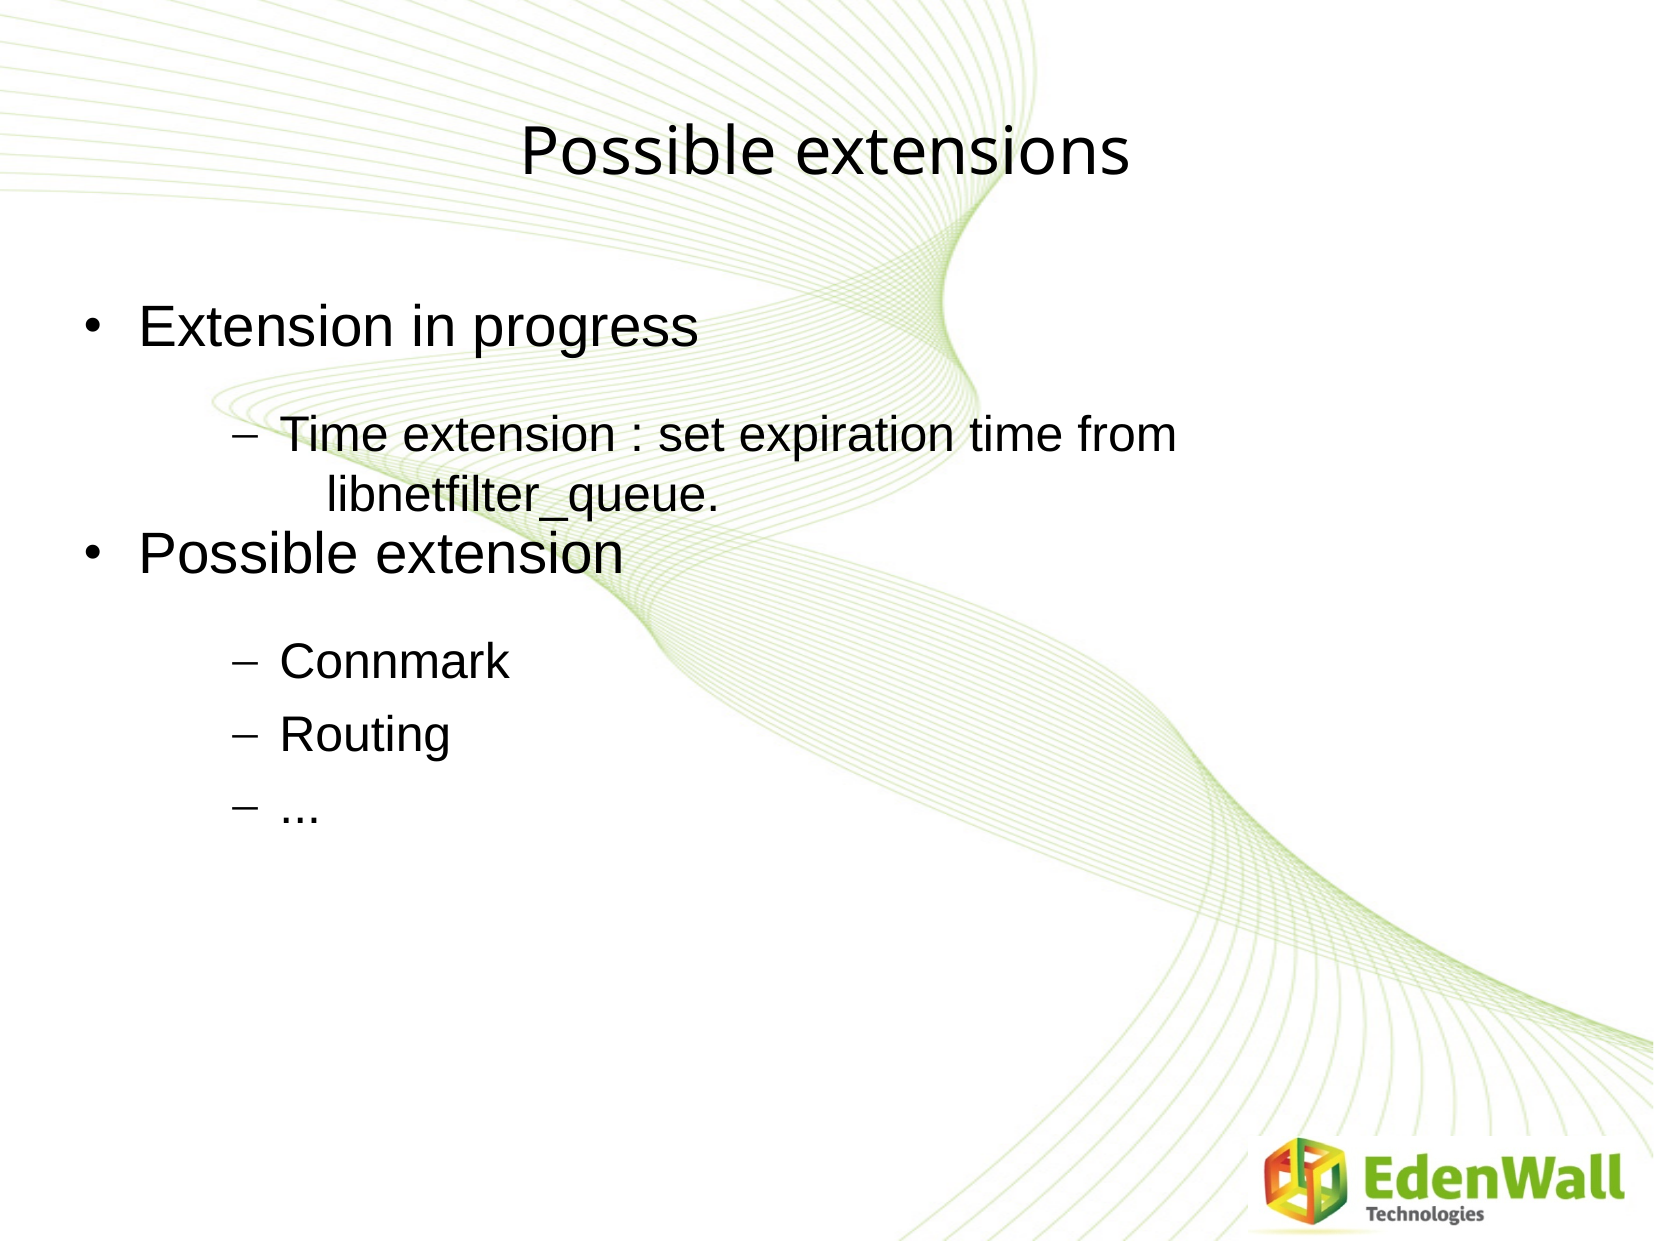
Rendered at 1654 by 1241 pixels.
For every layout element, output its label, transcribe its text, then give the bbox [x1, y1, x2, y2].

picture [0, 0, 1654, 1241]
list Extension in progress Time extension : set expiration time from libnetfilter_queue. Possible extension Connmark Routing ... [82, 290, 1570, 1109]
title Possible extensions [82, 56, 1570, 248]
